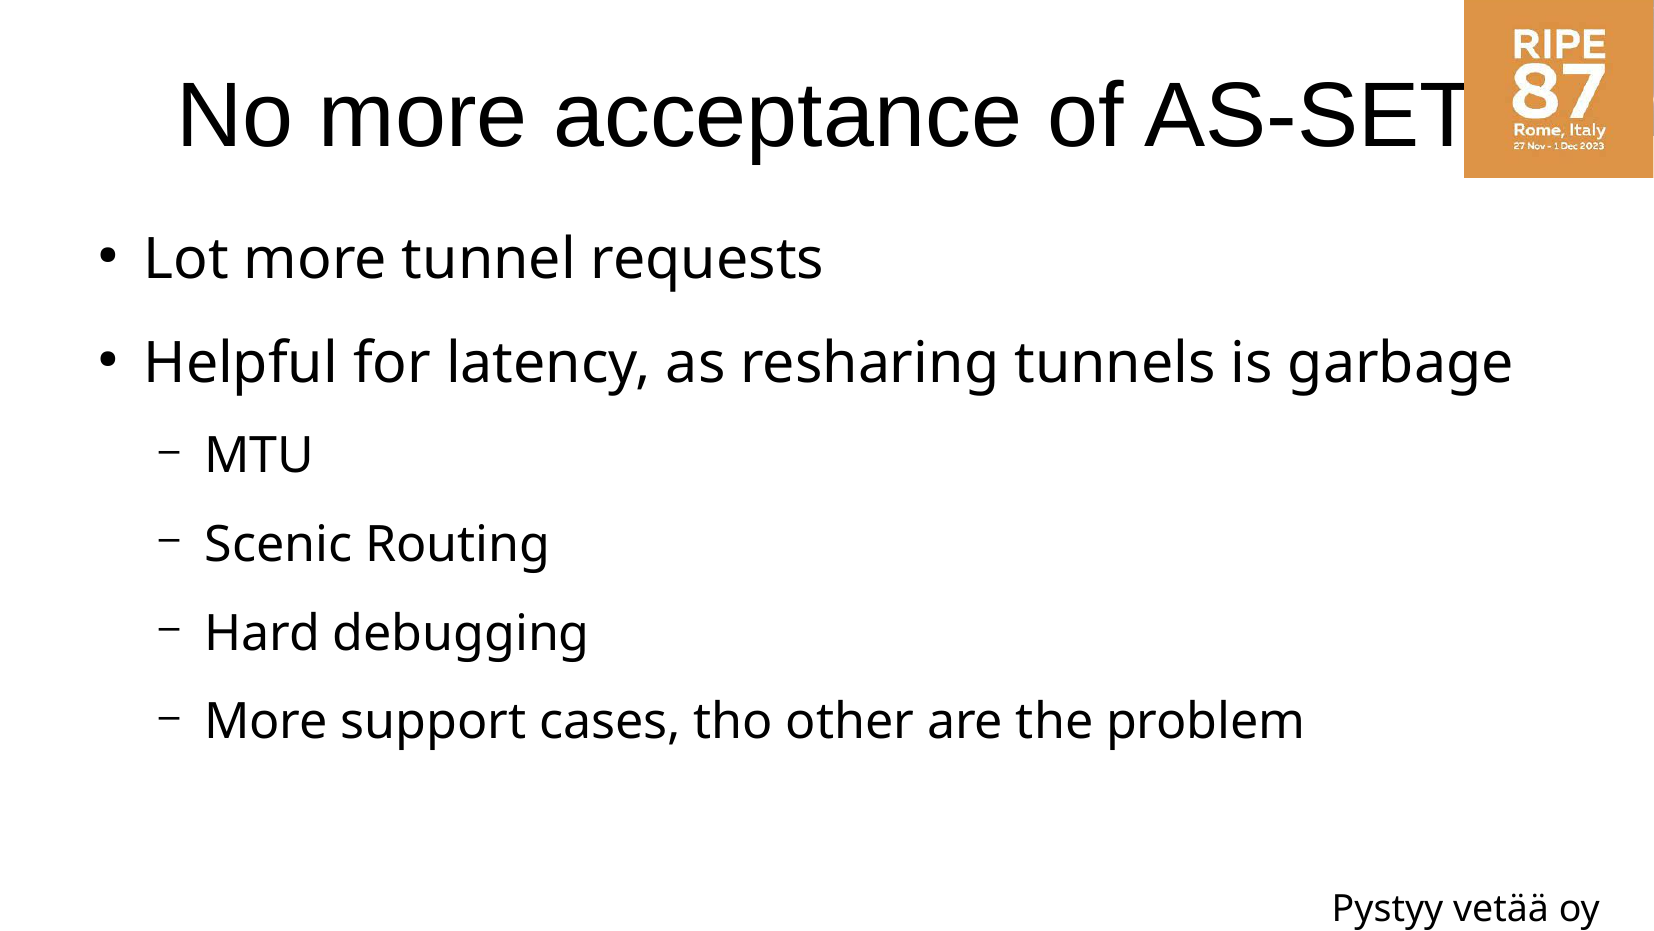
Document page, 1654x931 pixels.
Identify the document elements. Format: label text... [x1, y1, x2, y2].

list Lot more tunnel requests Helpful for latency, as resharing tunnels is garbage MTU Scenic Routing Hard debugging More support cases, tho other are the problem [82, 217, 1571, 758]
text_box Pystyy vetää oy [1316, 874, 1654, 931]
picture [1464, 0, 1654, 178]
title No more acceptance of AS-SET [82, 37, 1571, 193]
